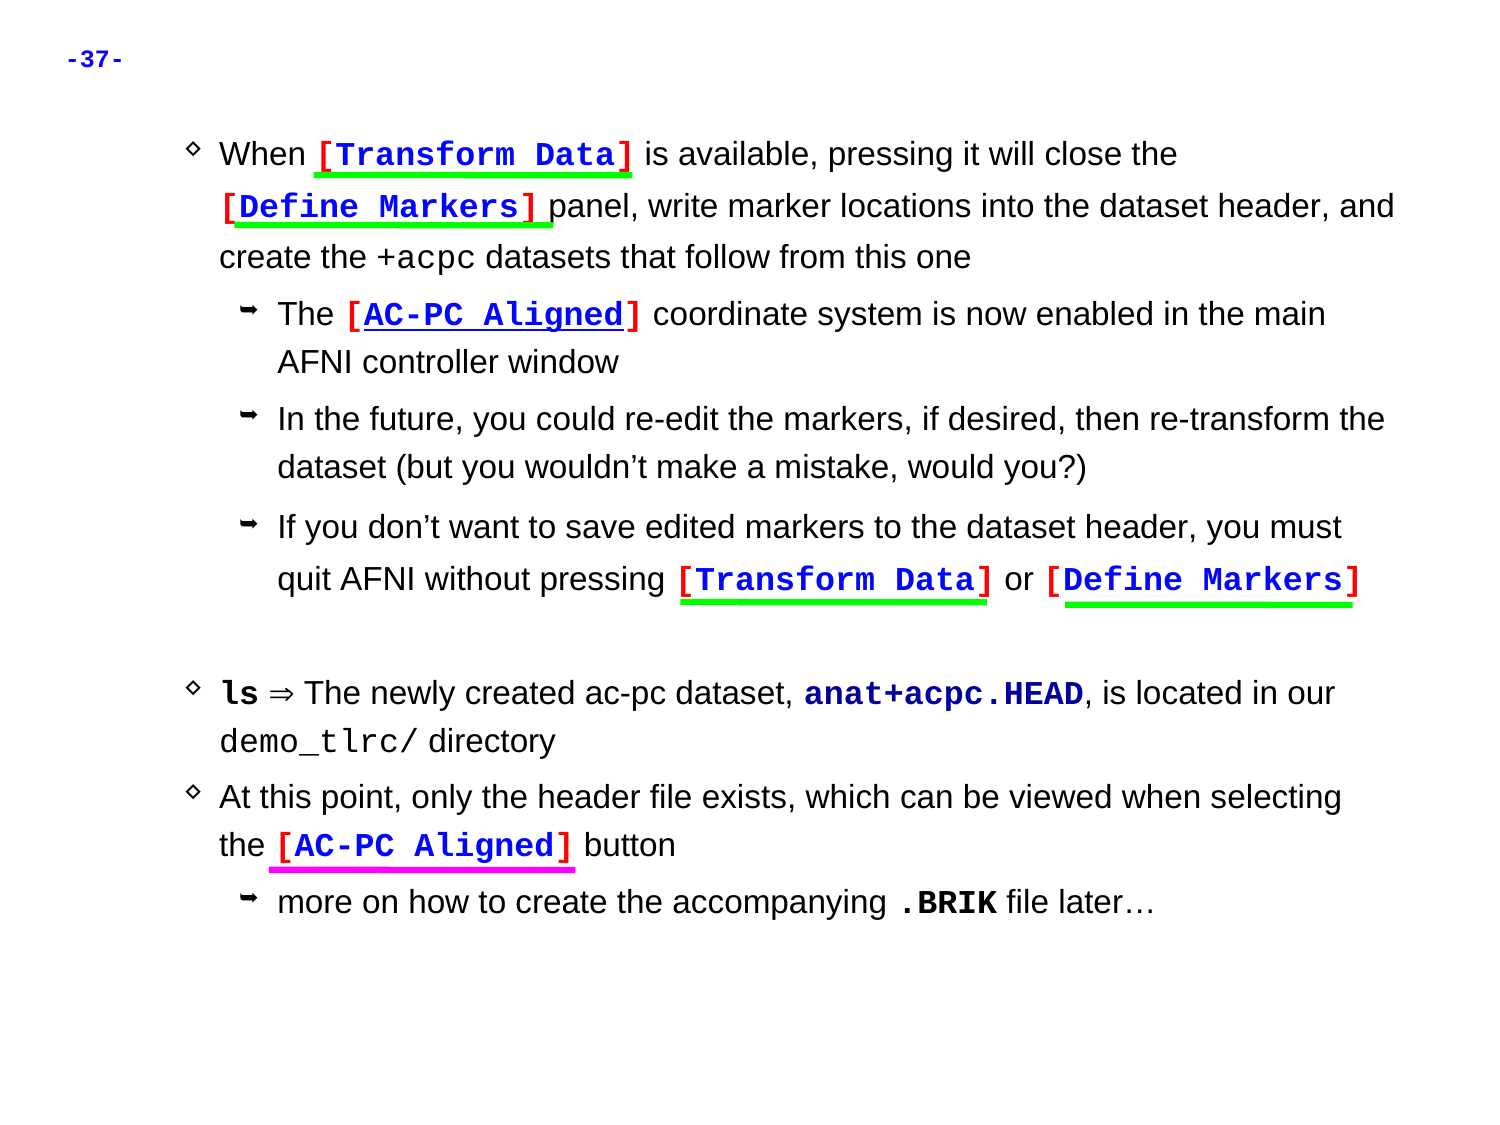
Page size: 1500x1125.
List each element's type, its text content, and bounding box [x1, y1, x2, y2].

text_box When [Transform Data] is available, pressing it will close the [Define Markers] panel, write marker locations into the dataset header, and create the +acpc datasets that follow from this one The [AC-PC Aligned] coordinate system is now enabled in the main AFNI controller window In the future, you could re-edit the markers, if desired, then re-transform the dataset (but you wouldn’t make a mistake, would you?) If you don’t want to save edited markers to the dataset header, you must quit AFNI without pressing [Transform Data] or [Define Markers] ls  The newly created ac-pc dataset, anat+acpc.HEAD, is located in our demo_tlrc/ directory At this point, only the header file exists, which can be viewed when selecting the [AC-PC Aligned] button more on how to create the accompanying .BRIK file later… [112, 112, 1413, 1051]
